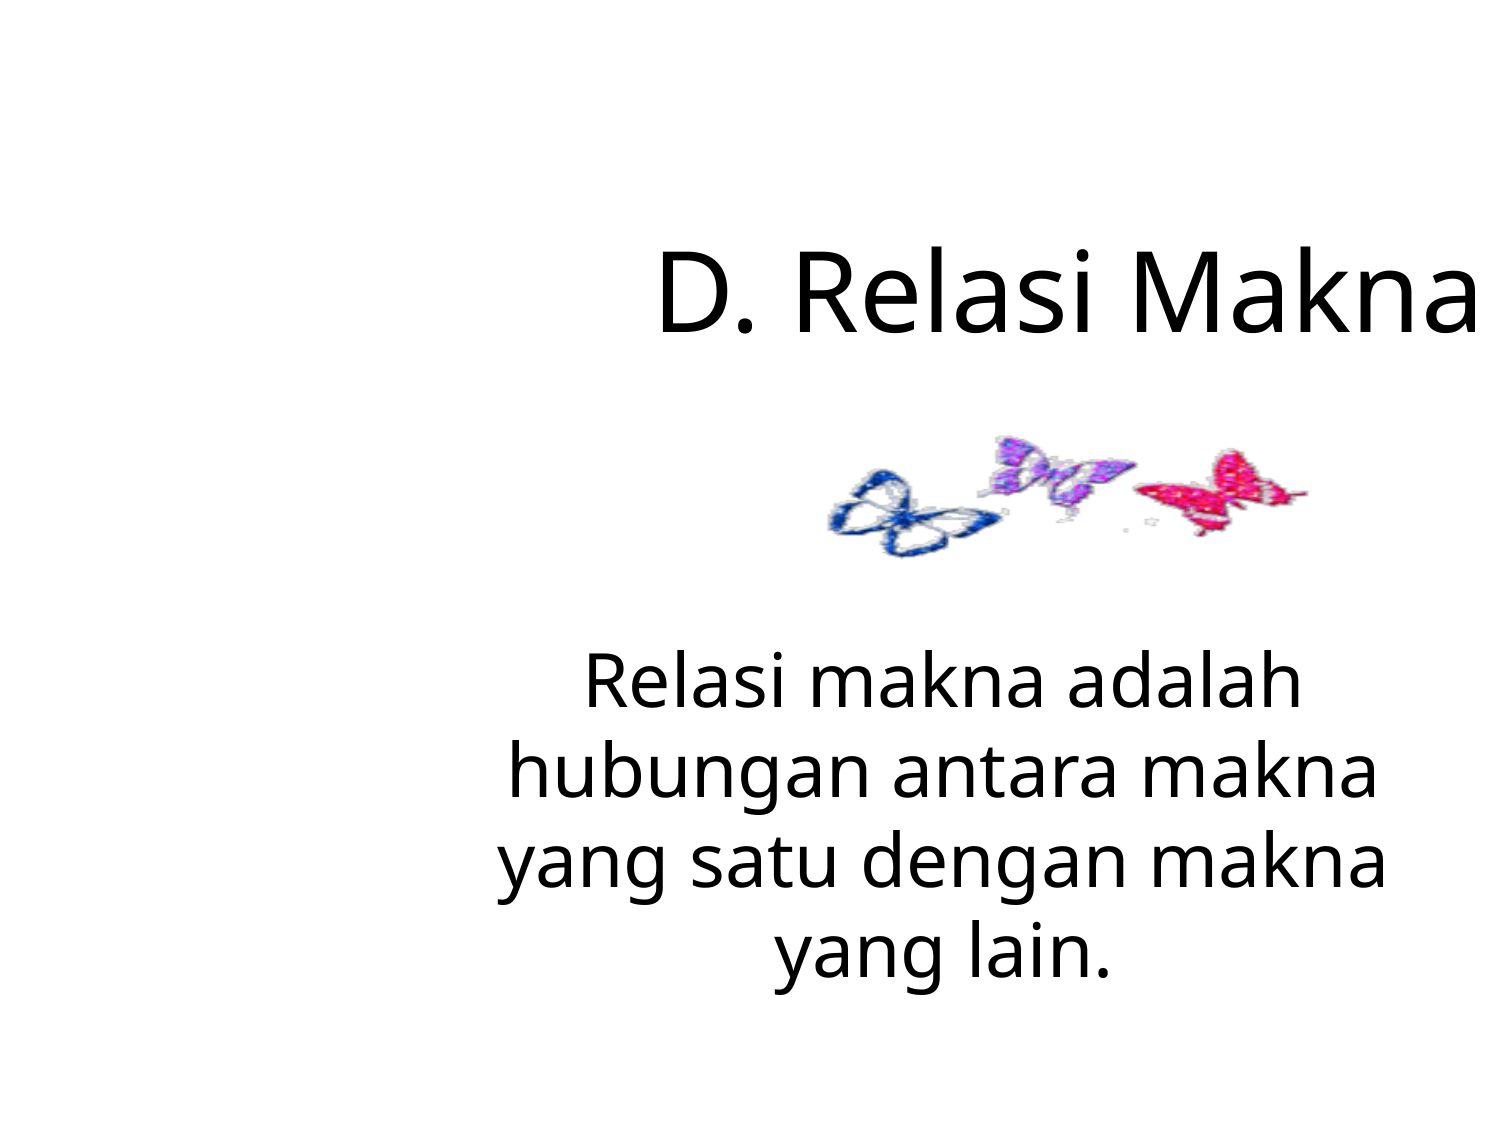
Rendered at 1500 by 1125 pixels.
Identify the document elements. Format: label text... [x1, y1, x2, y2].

list Relasi makna adalah hubungan antara makna yang satu dengan makna yang lain. [425, 624, 1463, 1075]
title D. Relasi Makna [462, 149, 1500, 425]
picture [825, 434, 1313, 563]
